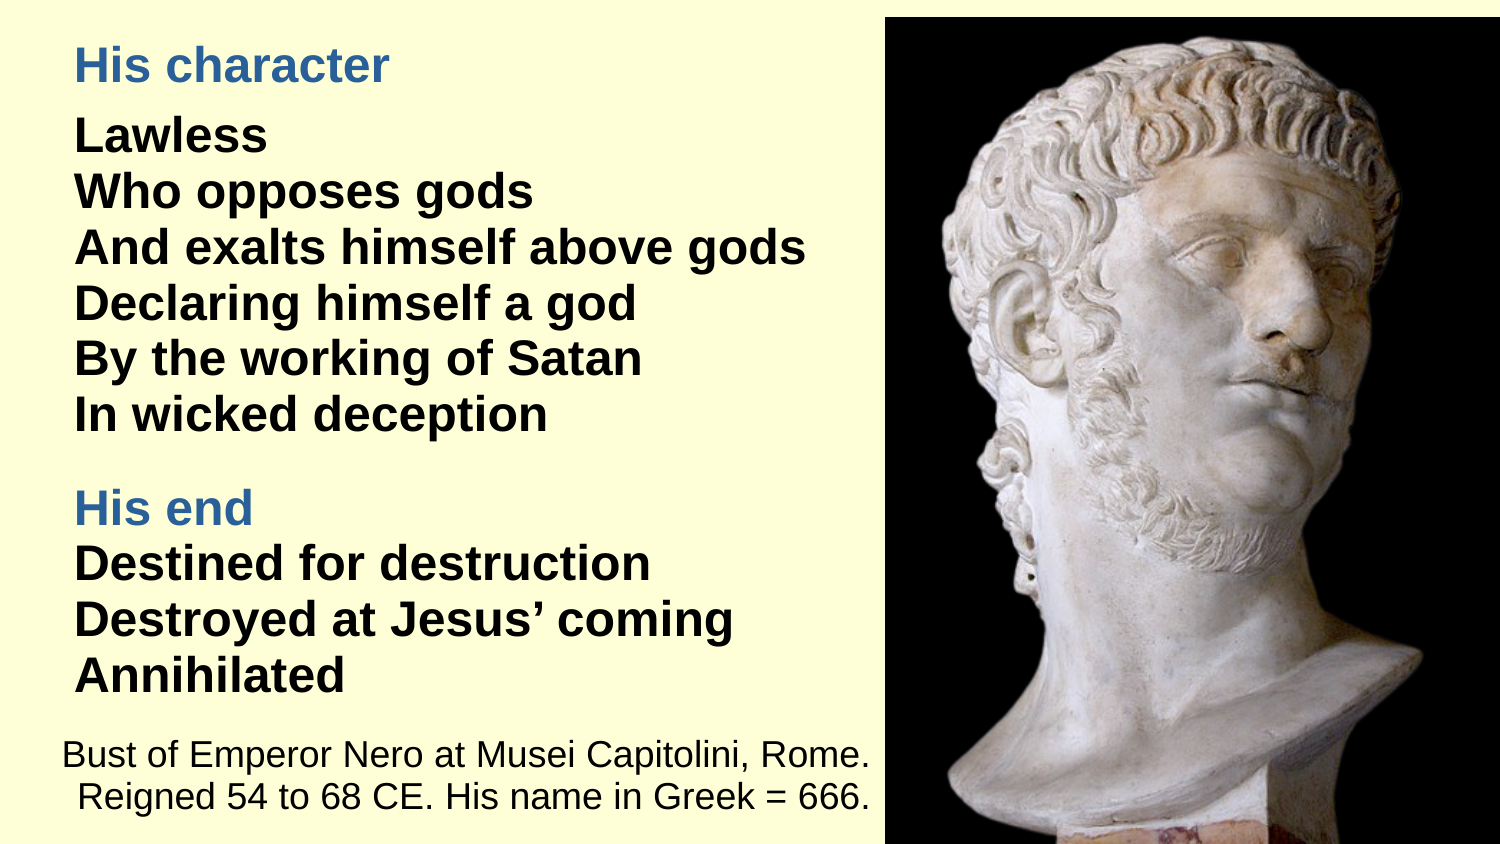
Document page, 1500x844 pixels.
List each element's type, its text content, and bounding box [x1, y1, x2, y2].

text_box Bust of Emperor Nero at Musei Capitolini, Rome. Reigned 54 to 68 CE. His name in Greek = 666. [0, 725, 886, 844]
text_box Lawless Who opposes gods And exalts himself above gods Declaring himself a god By the working of Satan In wicked deception [59, 100, 827, 450]
text_box His end Destined for destruction Destroyed at Jesus’ coming Annihilated [59, 472, 768, 711]
text_box His character [59, 29, 885, 101]
picture [885, 17, 1500, 844]
